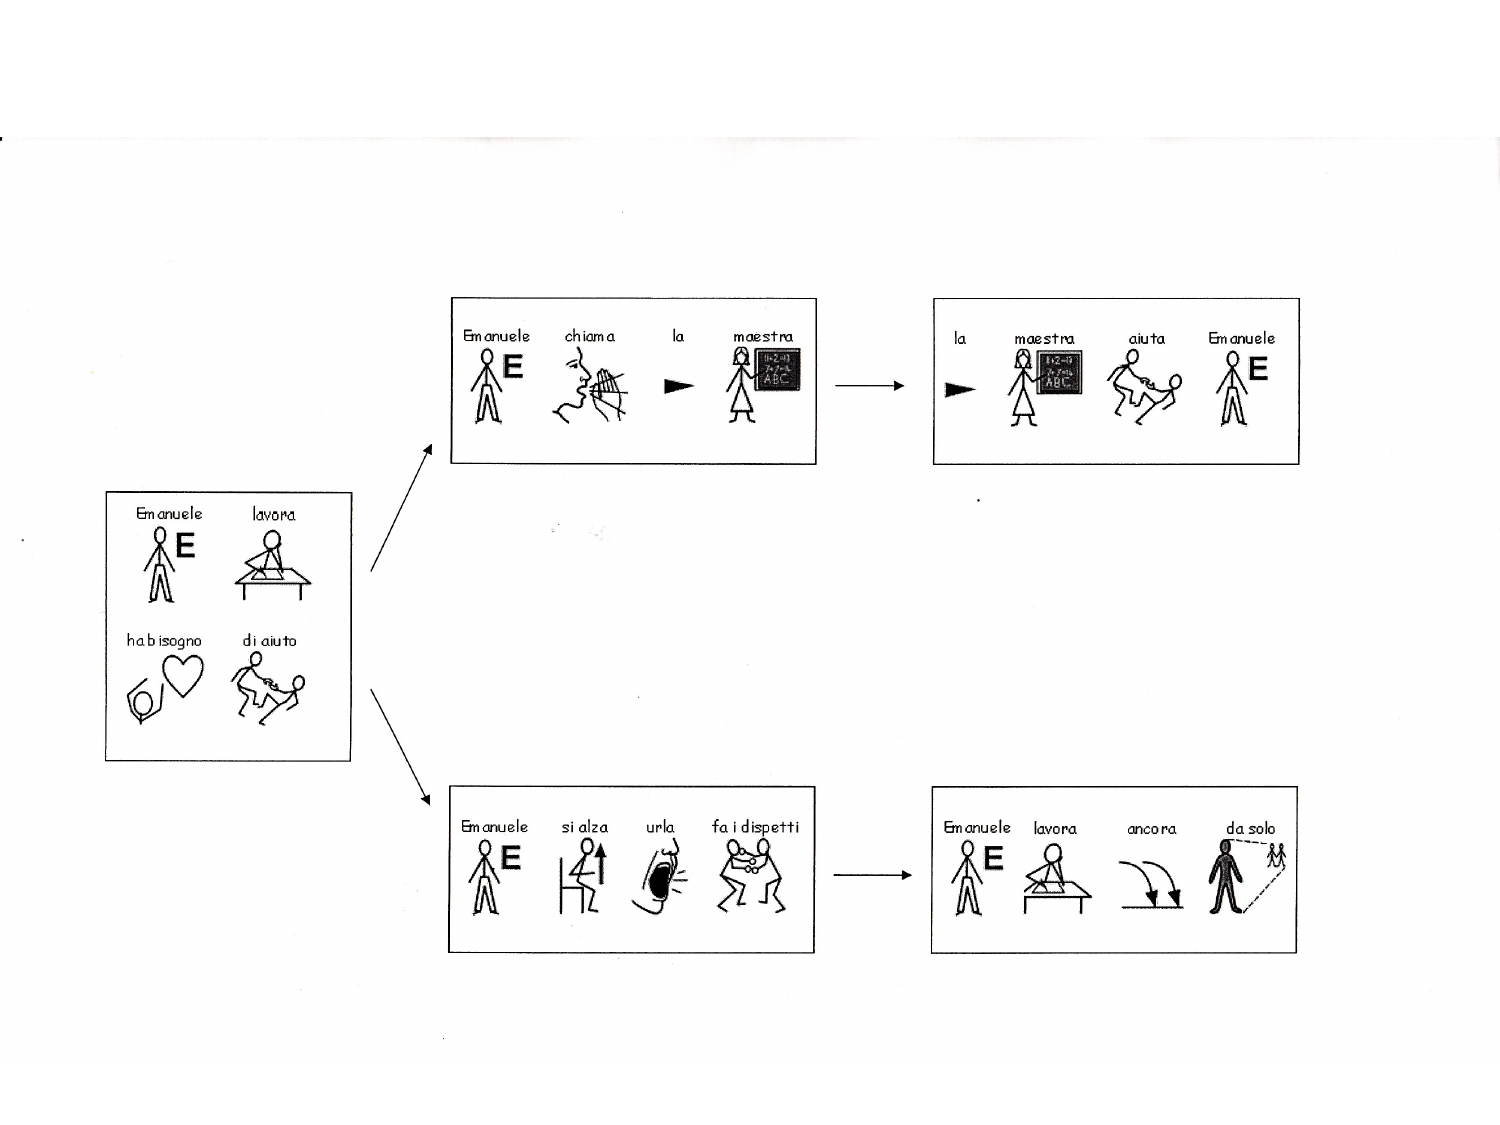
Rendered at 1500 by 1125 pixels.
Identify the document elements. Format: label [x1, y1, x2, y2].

picture [0, 137, 1500, 1061]
